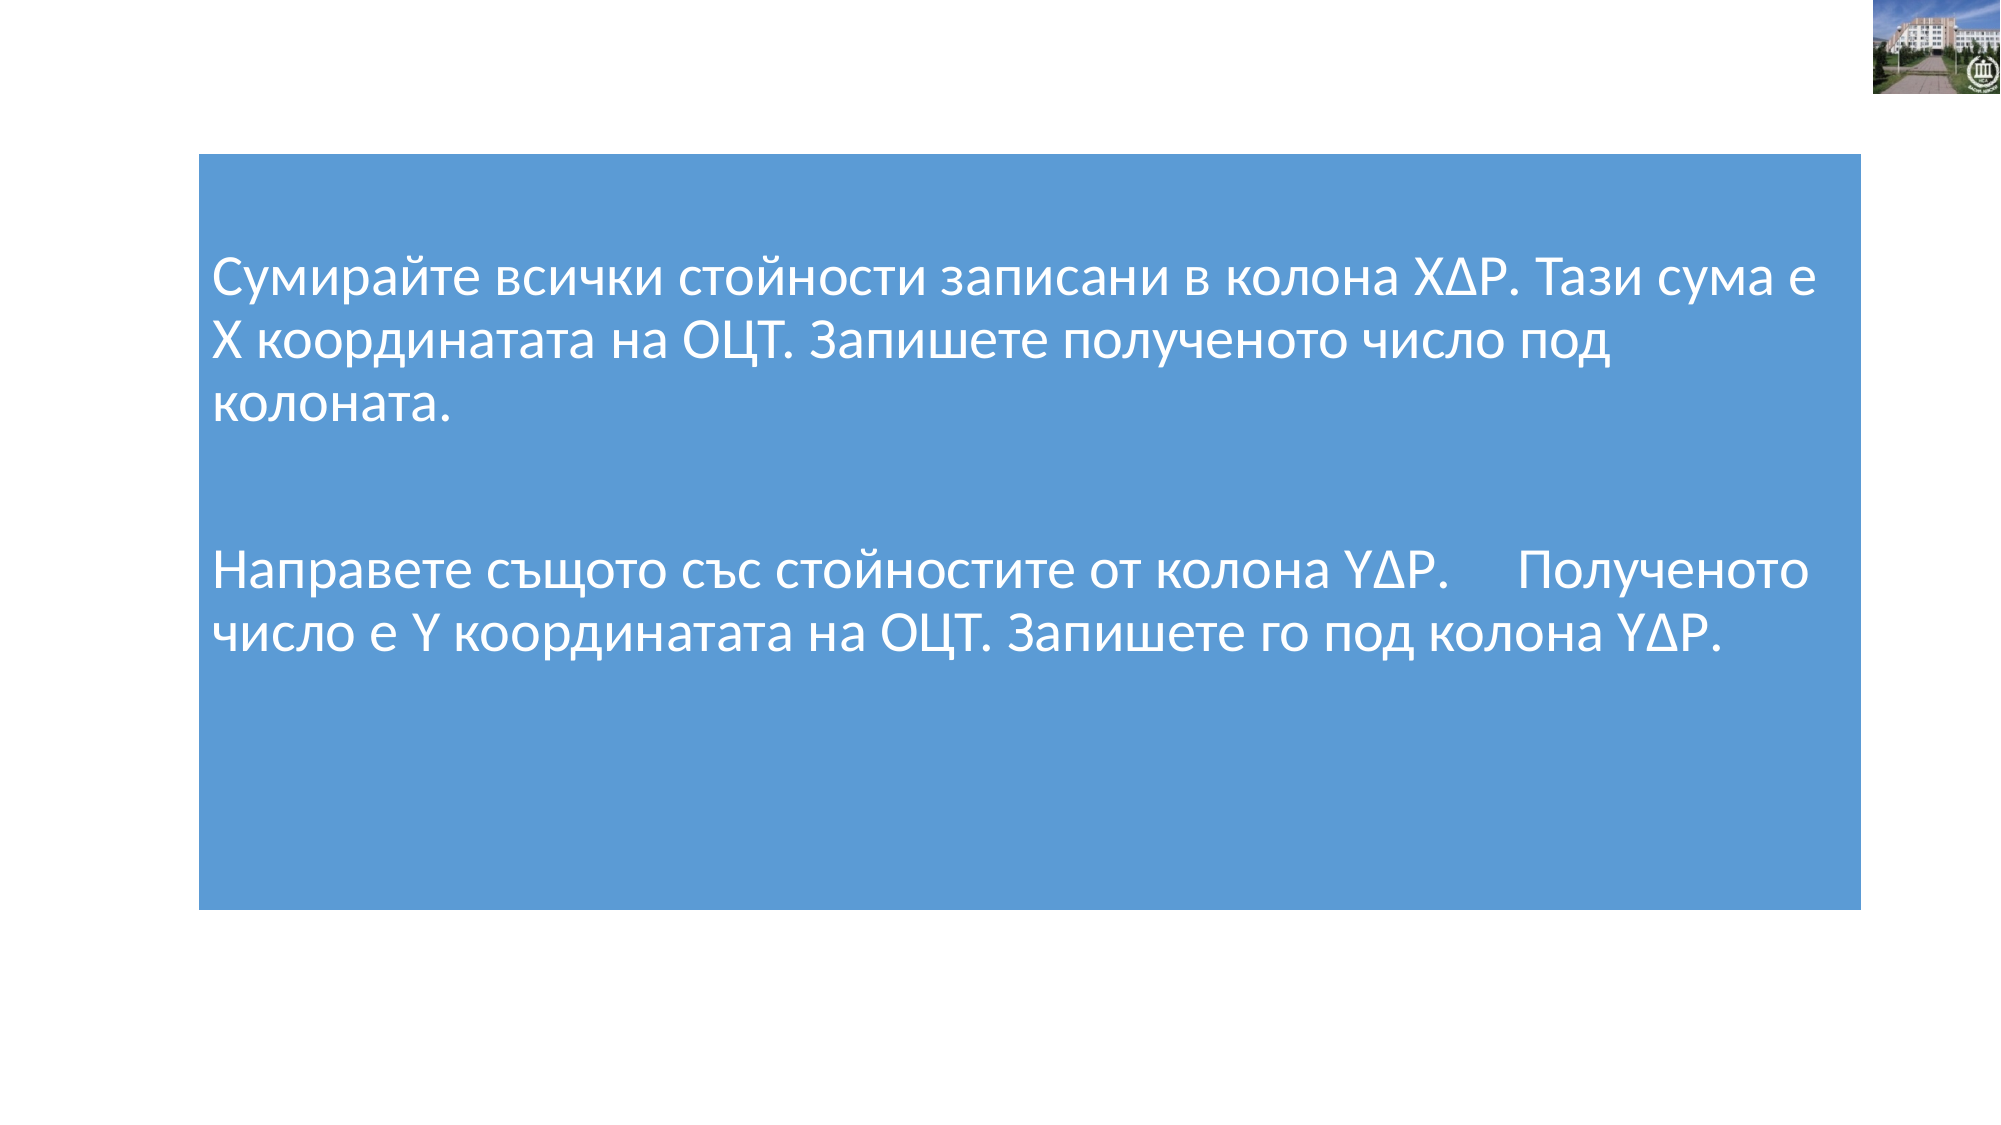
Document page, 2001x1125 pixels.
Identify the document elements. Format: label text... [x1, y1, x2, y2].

list Сумирайте всички стойности записани в колона X∆P. Тази сума е Х координатата на ОЦТ. Запишете полученото число под колоната. Направете същото със стойностите от колона Y∆P. Полученото число е Y координатата на ОЦТ. Запишете го под колона Y∆P. [197, 152, 1863, 912]
picture [1873, 0, 2000, 94]
